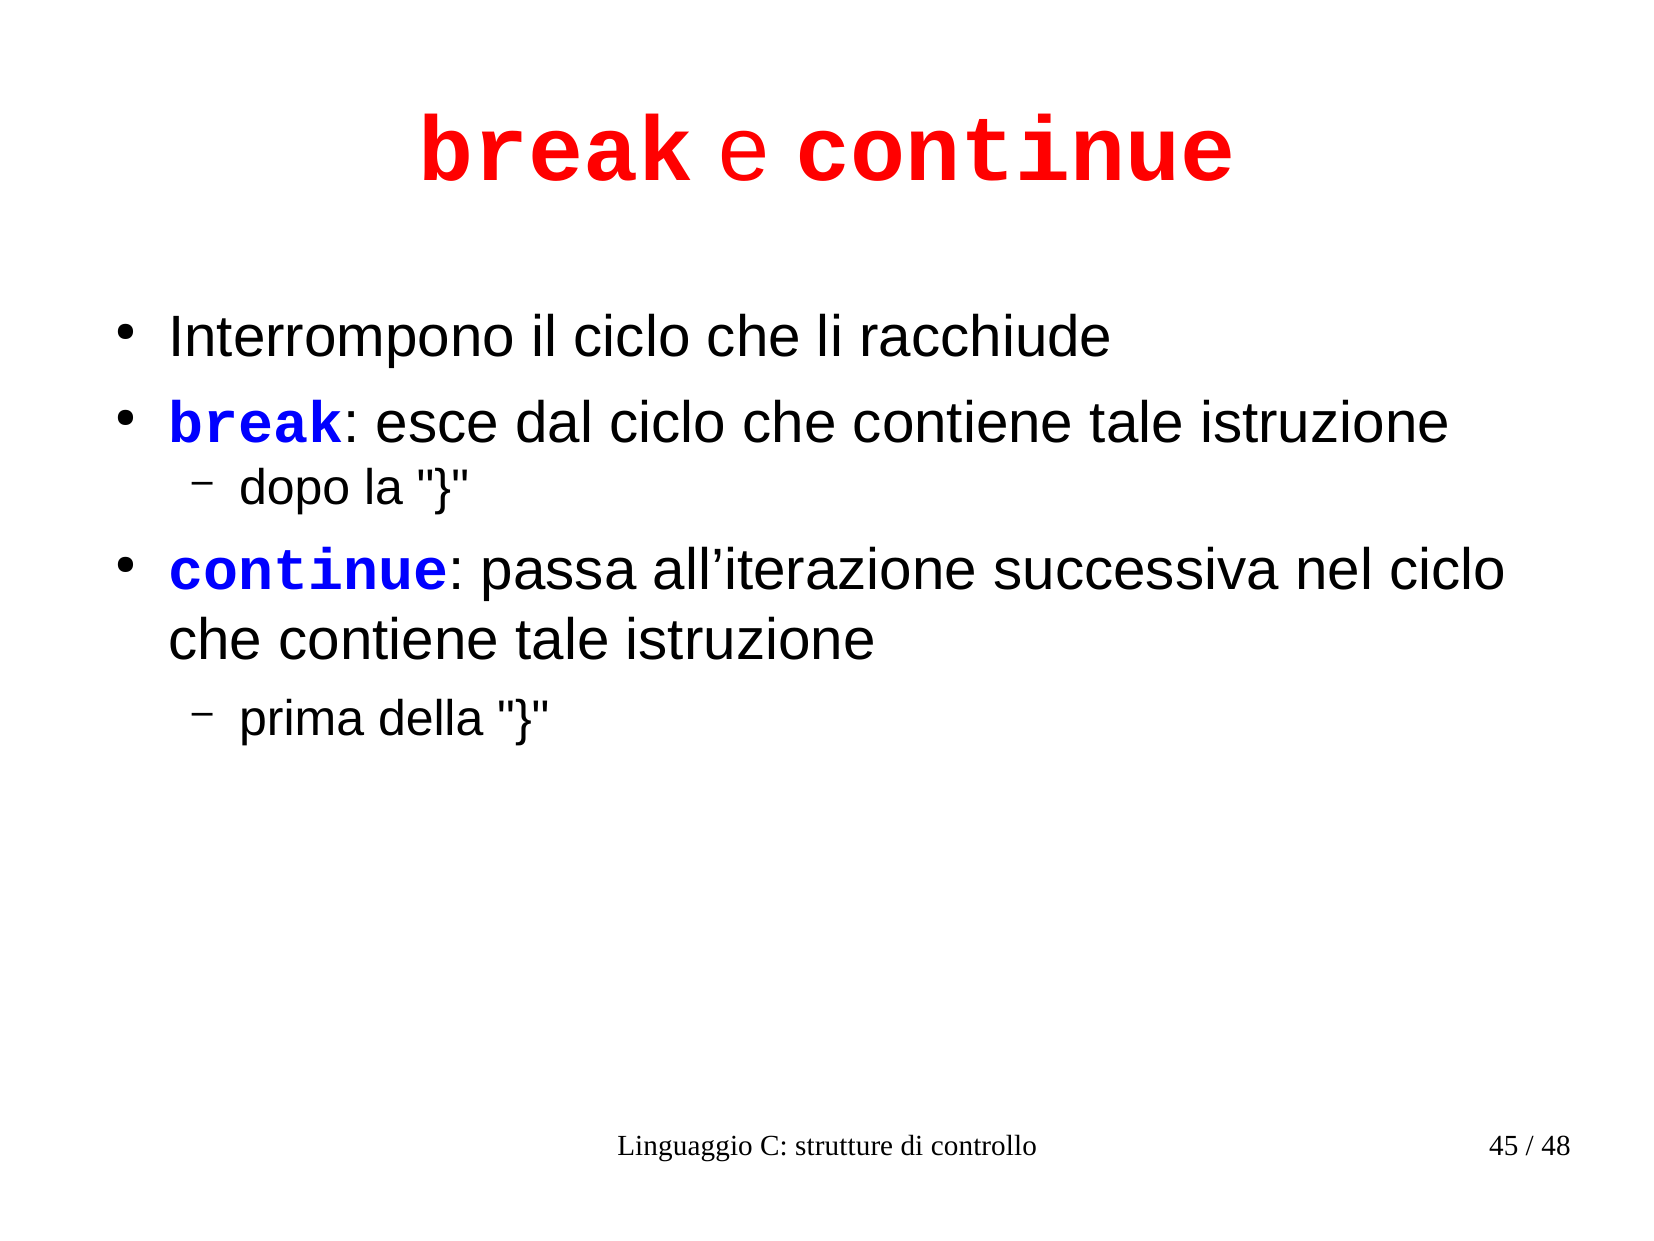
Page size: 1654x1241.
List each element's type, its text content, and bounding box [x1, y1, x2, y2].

list Interrompono il ciclo che li racchiude break: esce dal ciclo che contiene tale istruzione dopo la "}" continue: passa all’iterazione successiva nel ciclo che contiene tale istruzione prima della "}" [82, 290, 1571, 1109]
title break e continue [82, 49, 1571, 257]
